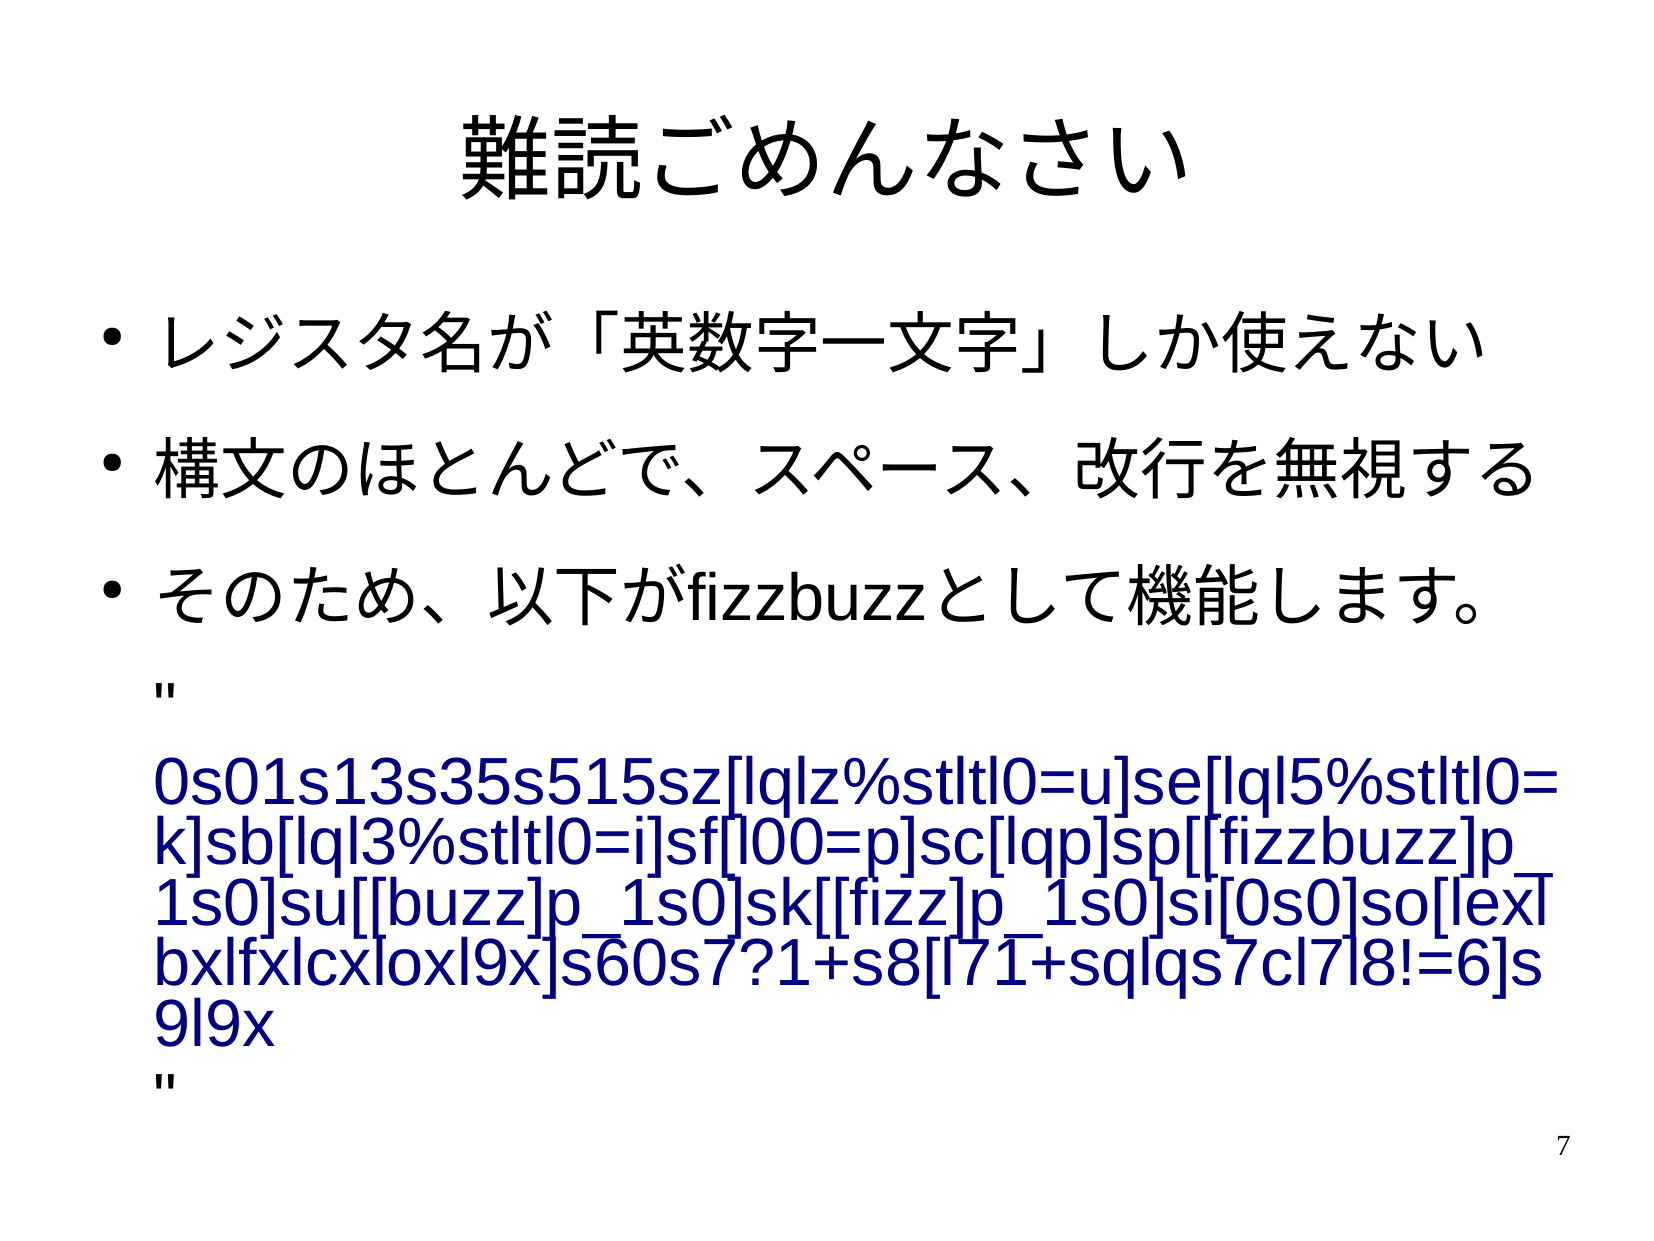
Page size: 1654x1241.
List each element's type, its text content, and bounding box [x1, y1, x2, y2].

title 難読ごめんなさい [82, 49, 1571, 257]
list レジスタ名が「英数字一文字」しか使えない 構文のほとんどで、スペース、改行を無視する そのため、以下がfizzbuzzとして機能します。 "0s01s13s35s515sz[lqlz%stltl0=u]se[lql5%stltl0=k]sb[lql3%stltl0=i]sf[l00=p]sc[lqp]sp[[fizzbuzz]p_1s0]su[[buzz]p_1s0]sk[[fizz]p_1s0]si[0s0]so[lexlbxlfxlcxloxl9x]s60s7?1+s8[l71+sqlqs7cl7l8!=6]s9l9x" [82, 290, 1571, 1010]
